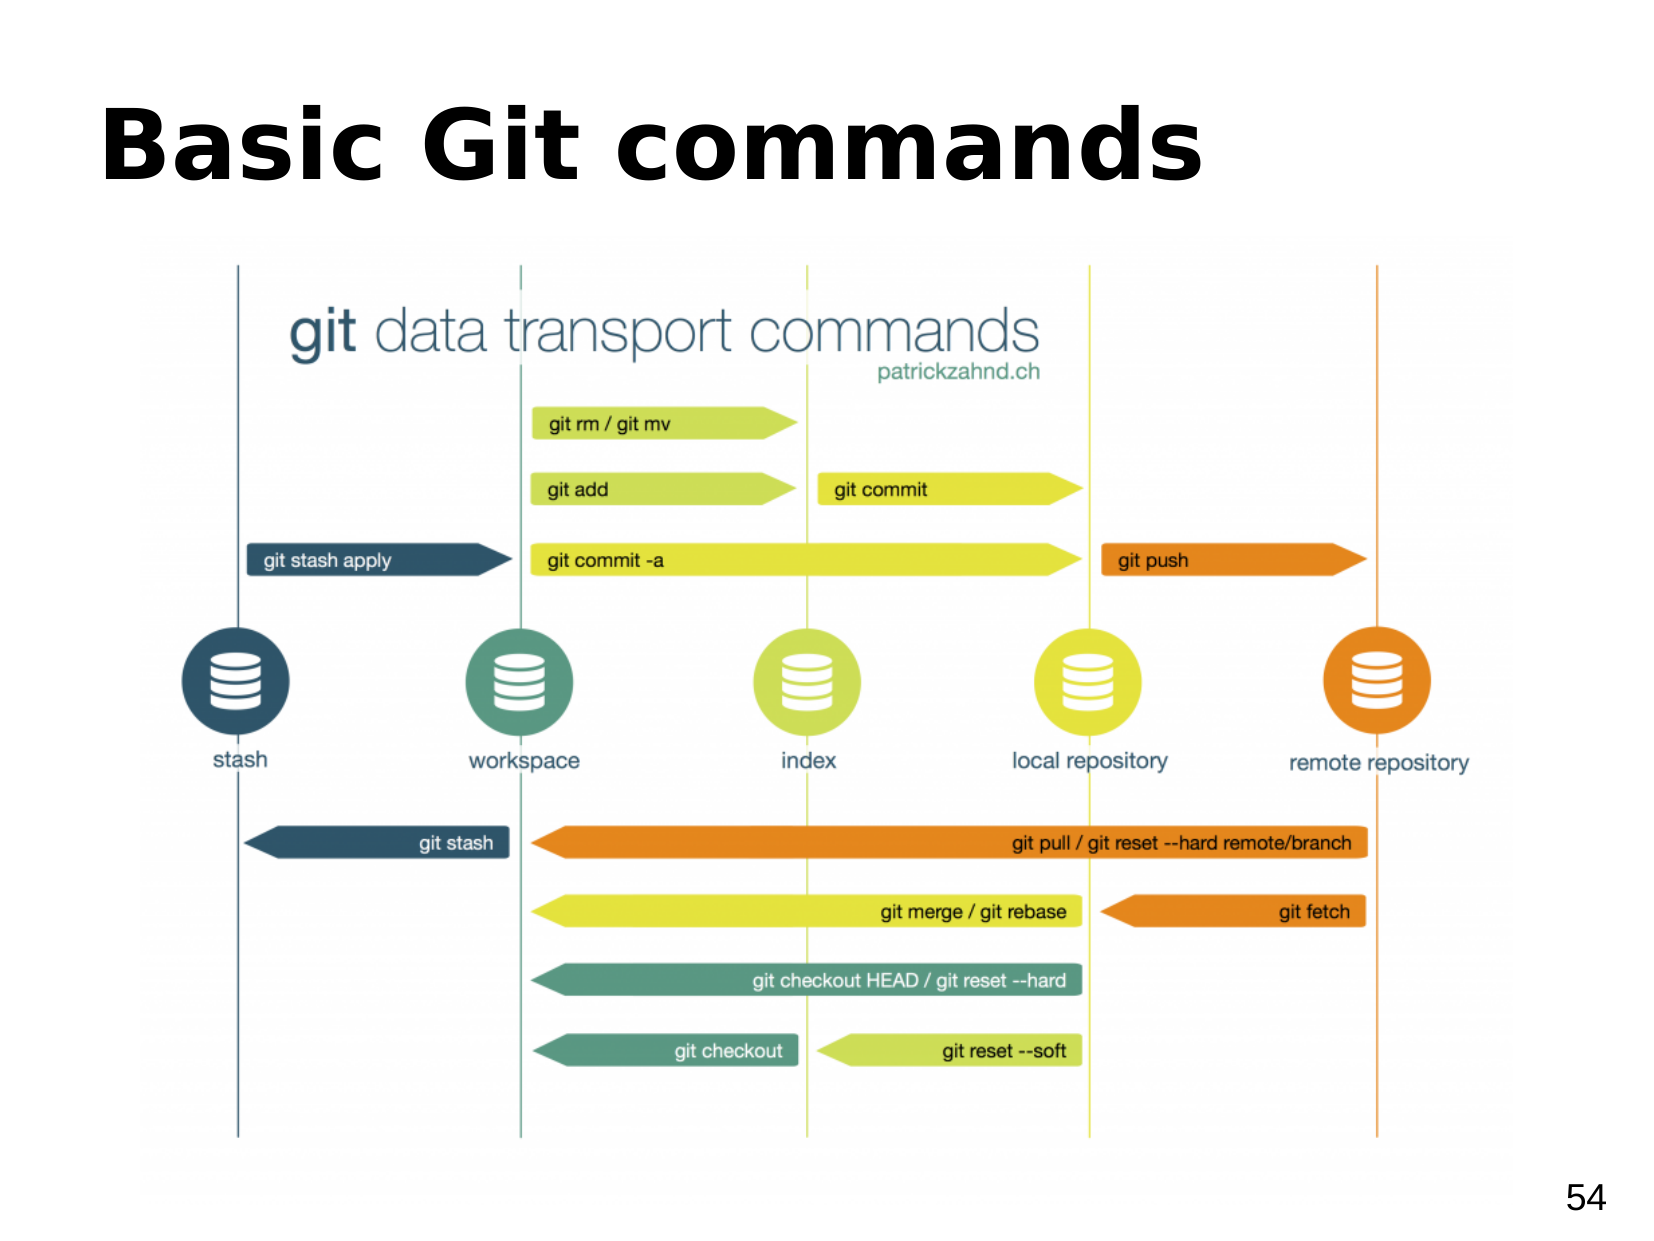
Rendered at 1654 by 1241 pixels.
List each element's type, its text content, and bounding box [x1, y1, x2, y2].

picture [140, 236, 1513, 1205]
title Basic Git commands [82, 61, 1571, 207]
